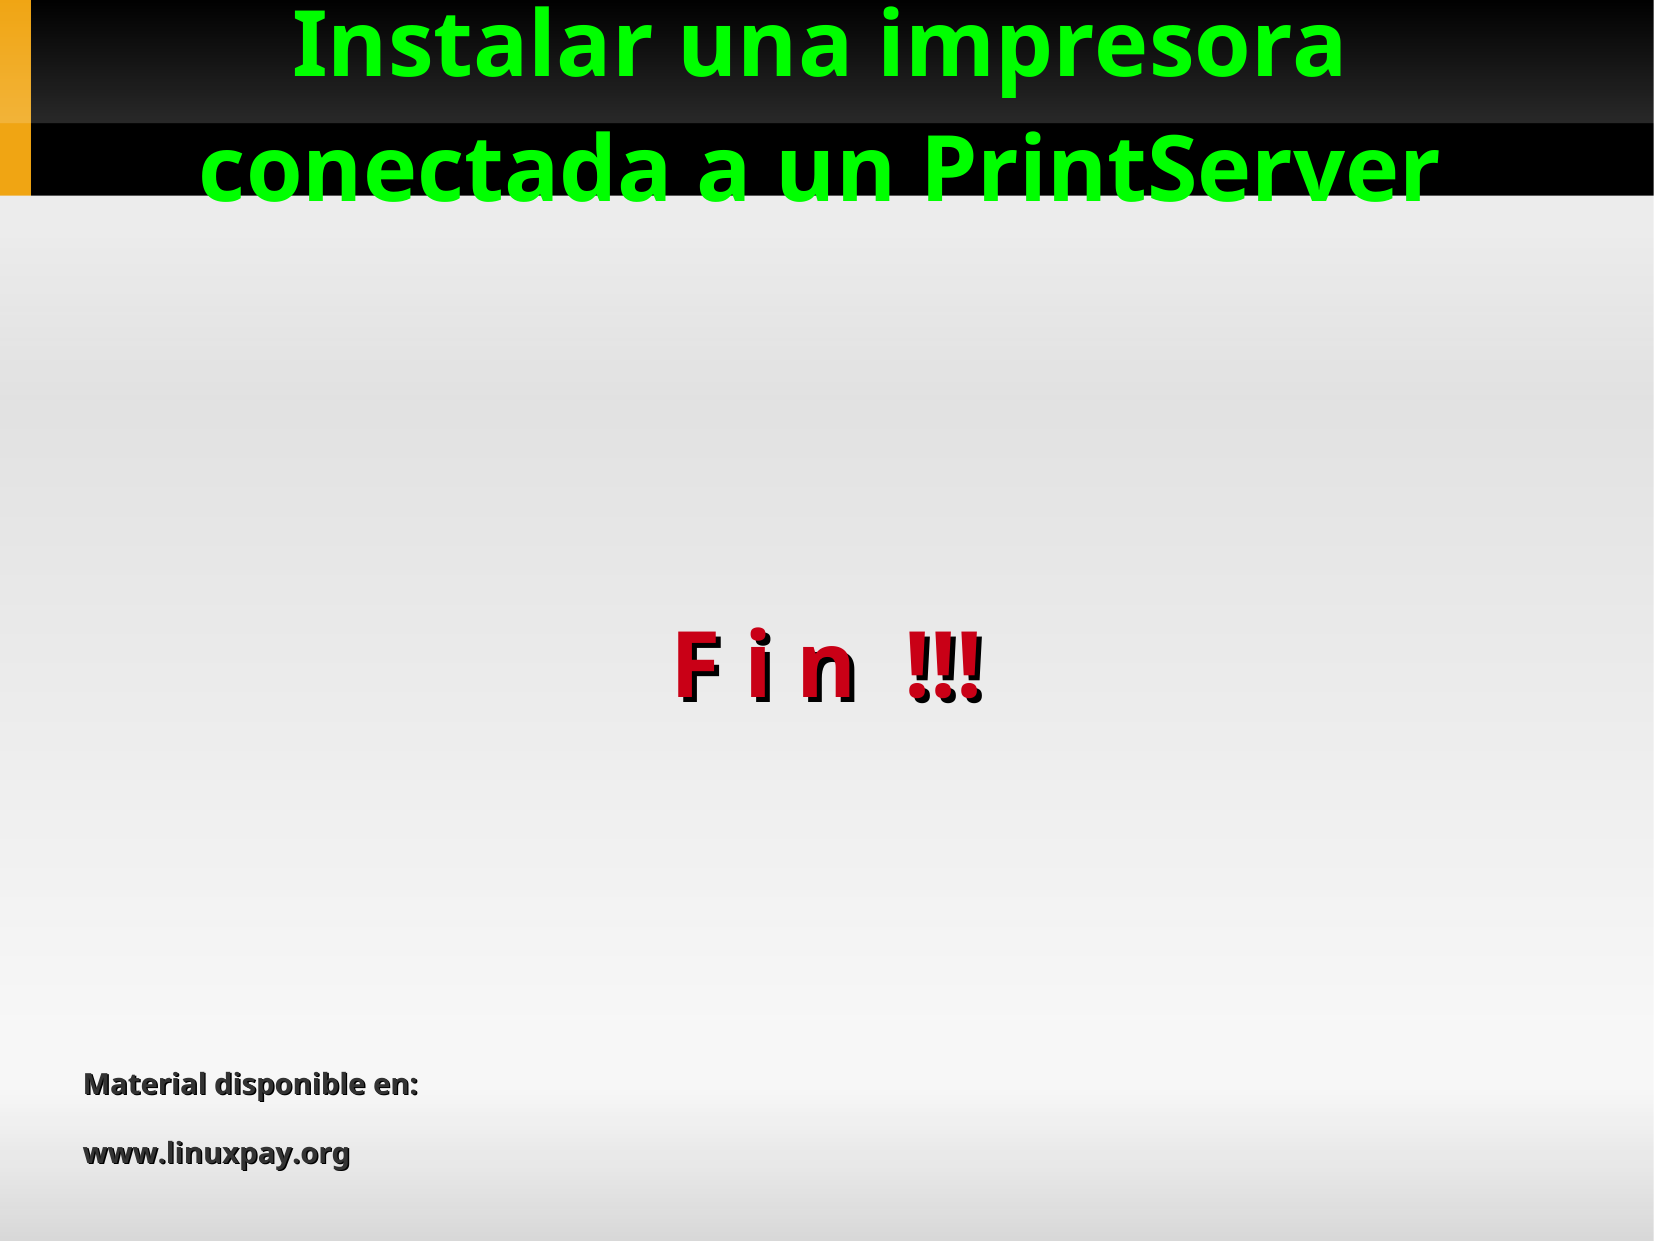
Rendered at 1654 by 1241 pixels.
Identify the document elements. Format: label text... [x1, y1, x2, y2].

picture [0, 0, 1654, 1241]
title Instalar una impresora conectada a un PrintServer [76, 0, 1565, 208]
list F i n !!! Material disponible en: www.linuxpay.org [82, 290, 1571, 1109]
